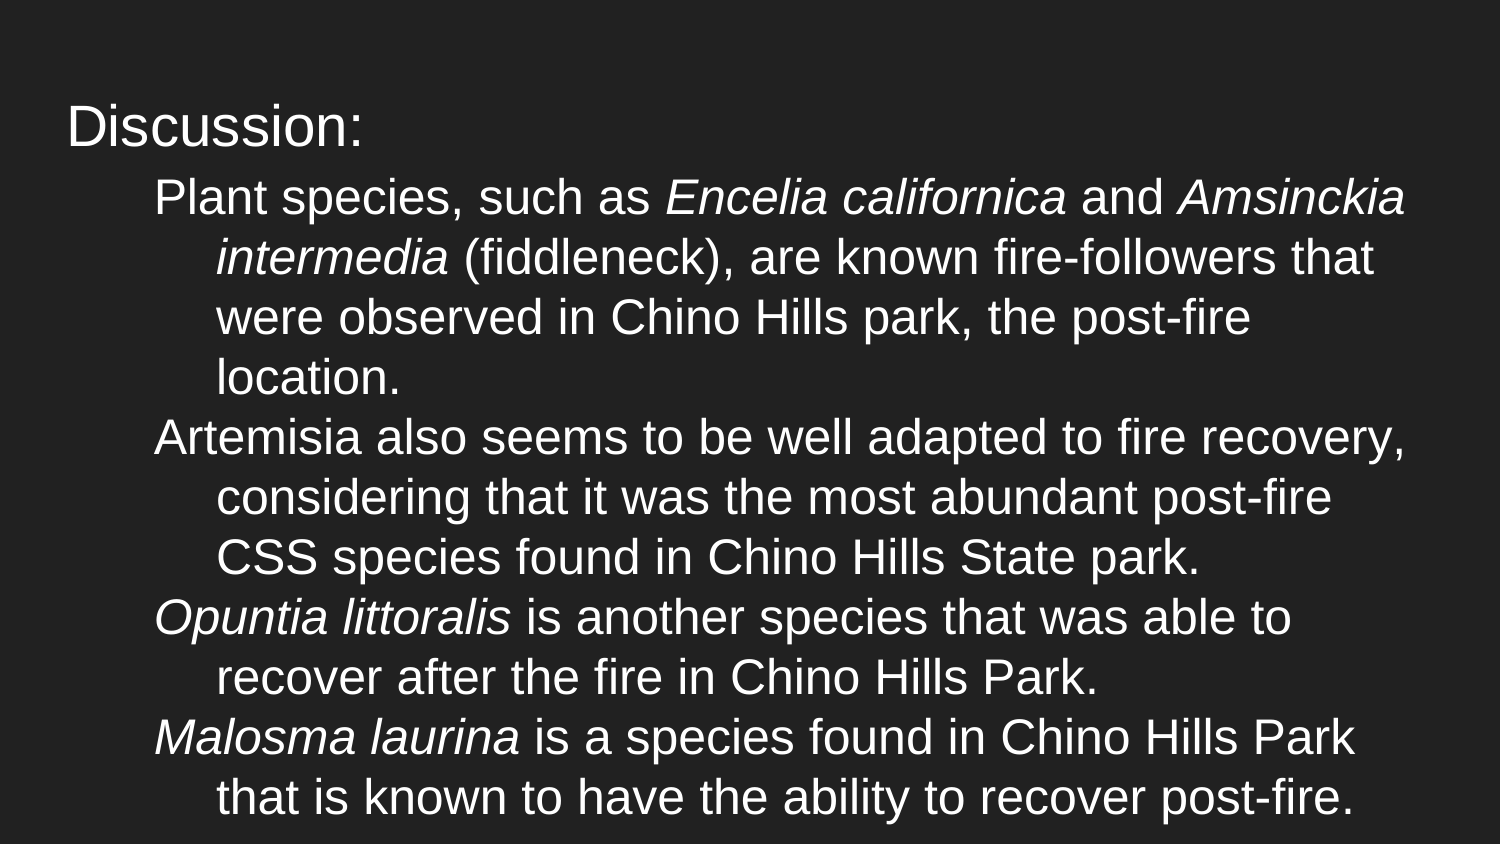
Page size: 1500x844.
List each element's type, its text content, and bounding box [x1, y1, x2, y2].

title Discussion: [51, 72, 1449, 149]
list Plant species, such as Encelia californica and Amsinckia intermedia (fiddleneck), are known fire-followers that were observed in Chino Hills park, the post-fire location. Artemisia also seems to be well adapted to fire recovery, considering that it was the most abundant post-fire CSS species found in Chino Hills State park. Opuntia littoralis is another species that was able to recover after the fire in Chino Hills Park. Malosma laurina is a species found in Chino Hills Park that is known to have the ability to recover post-fire. [51, 149, 1449, 844]
